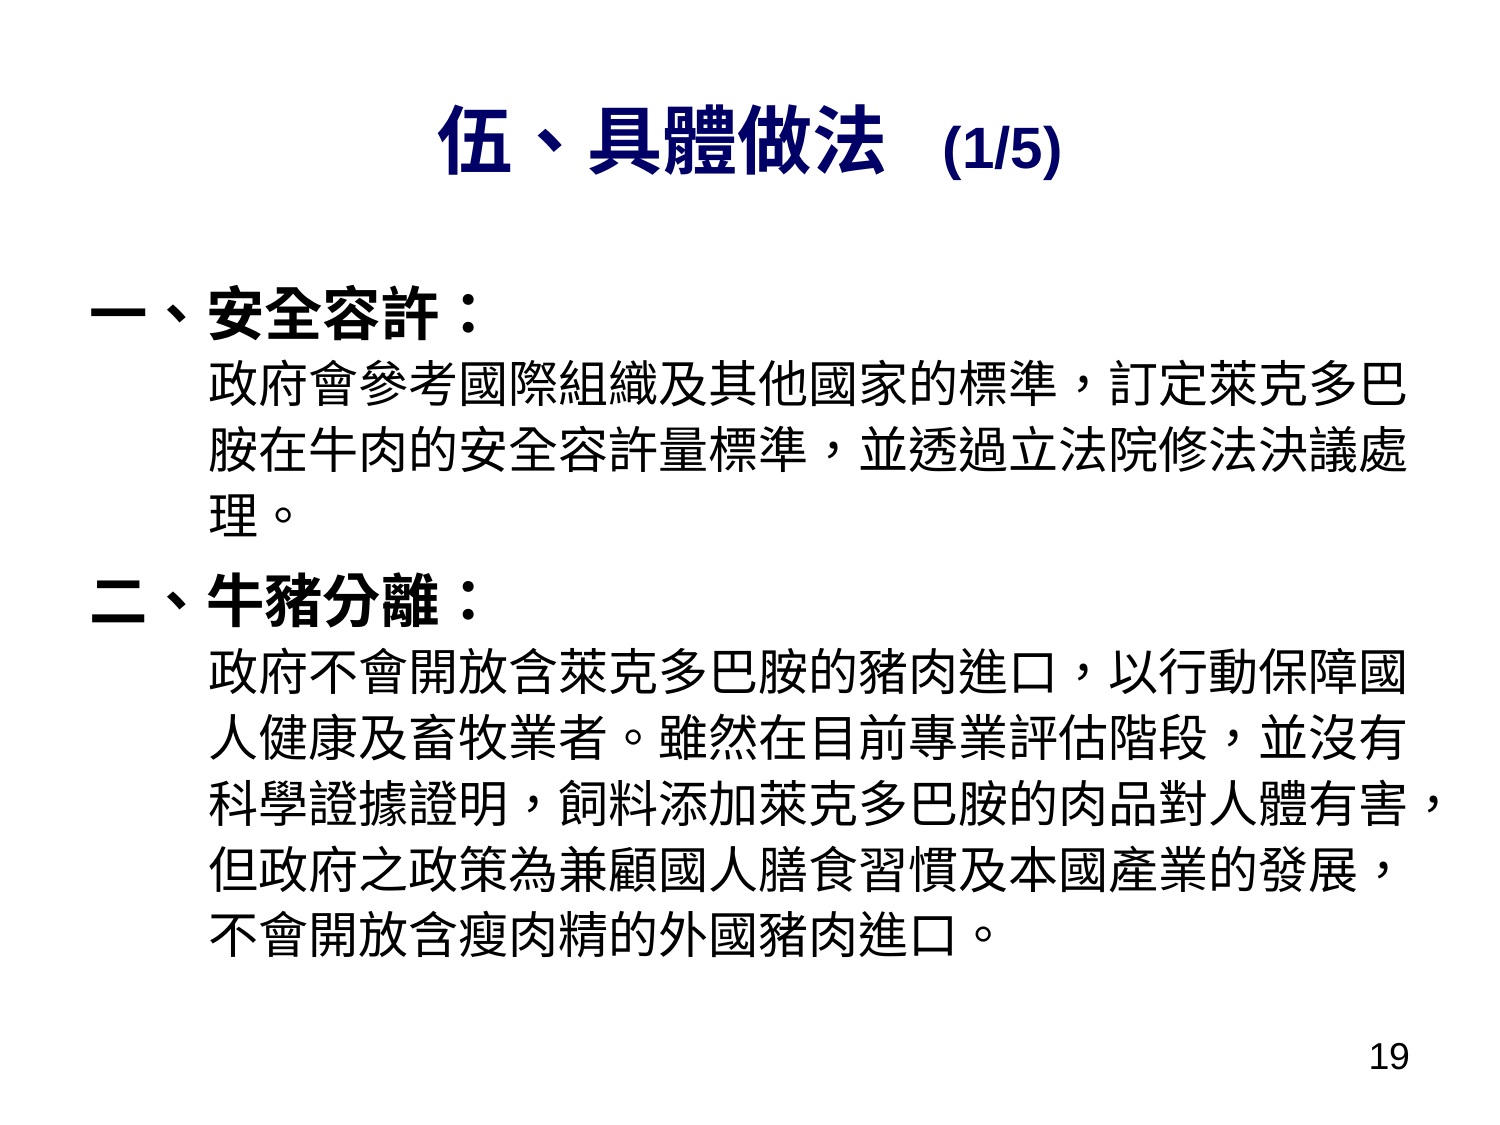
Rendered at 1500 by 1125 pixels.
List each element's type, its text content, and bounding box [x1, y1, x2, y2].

list 一、安全容許： 政府會參考國際組織及其他國家的標準，訂定萊克多巴胺在牛肉的安全容許量標準，並透過立法院修法決議處理。 二、牛豬分離： 政府不會開放含萊克多巴胺的豬肉進口，以行動保障國人健康及畜牧業者。雖然在目前專業評估階段，並沒有科學證據證明，飼料添加萊克多巴胺的肉品對人體有害，但政府之政策為兼顧國人膳食習慣及本國產業的發展，不會開放含瘦肉精的外國豬肉進口。 [75, 262, 1426, 1005]
title 伍、具體做法 (1/5) [75, 45, 1426, 233]
